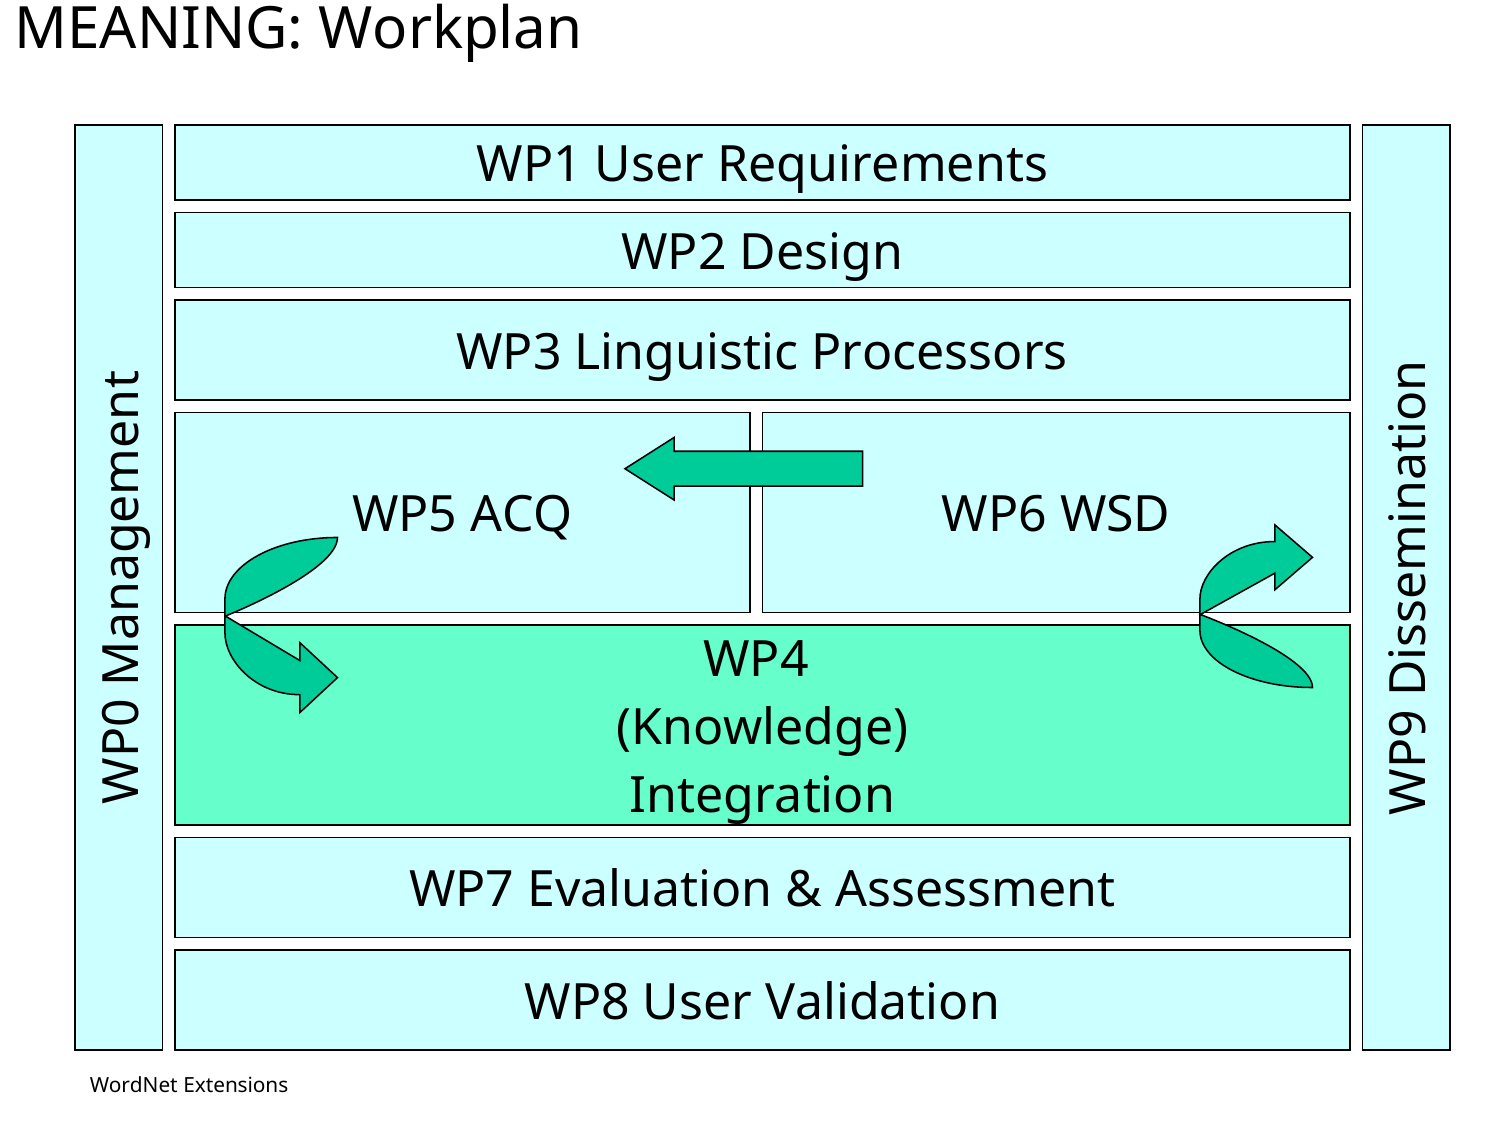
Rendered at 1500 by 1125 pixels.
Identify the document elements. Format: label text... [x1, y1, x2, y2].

title MEANING: Workplan [0, 0, 1500, 70]
text_box WP6 WSD [762, 412, 1351, 613]
text_box WP8 User Validation [174, 949, 1350, 1050]
text_box WP5 ACQ [174, 412, 750, 613]
text_box WP3 Linguistic Processors [174, 299, 1350, 400]
text_box WP7 Evaluation & Assessment [174, 837, 1350, 938]
text_box WP2 Design [174, 212, 1350, 288]
text_box WP0 Management [75, 124, 163, 1050]
text_box WP1 User Requirements [174, 125, 1350, 201]
text_box WP9 Dissemination [1362, 124, 1450, 1050]
text_box WP4 (Knowledge) Integration [174, 624, 1350, 825]
